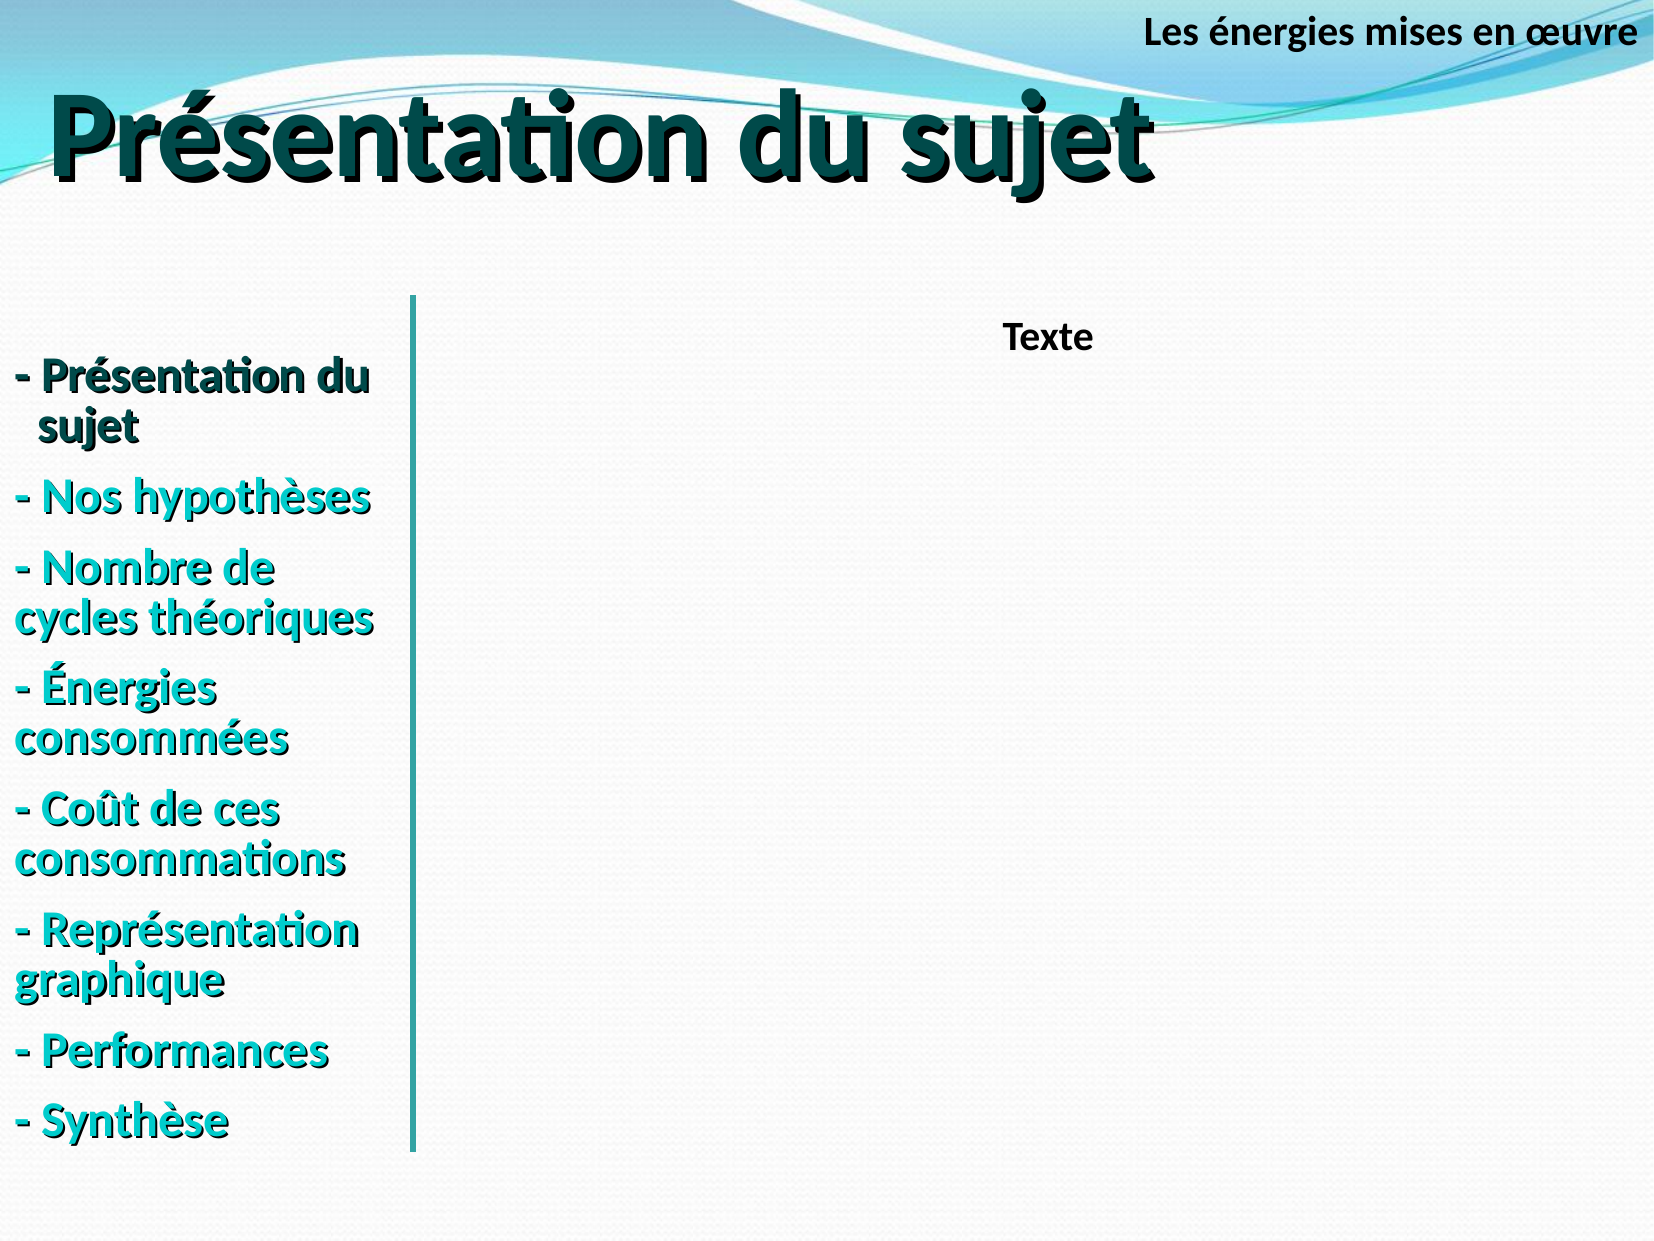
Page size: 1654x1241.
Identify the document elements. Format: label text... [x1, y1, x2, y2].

text_box Texte [442, 295, 1654, 384]
text_box Présentation du sujet [29, 59, 1418, 233]
text_box Les énergies mises en œuvre [265, 2, 1654, 69]
text_box - Présentation du sujet - Nos hypothèses - Nombre de cycles théoriques - Énergies consommées - Coût de ces consommations - Représentation graphique - Performances - Synthèse [0, 259, 414, 1241]
picture [0, 0, 1654, 1241]
